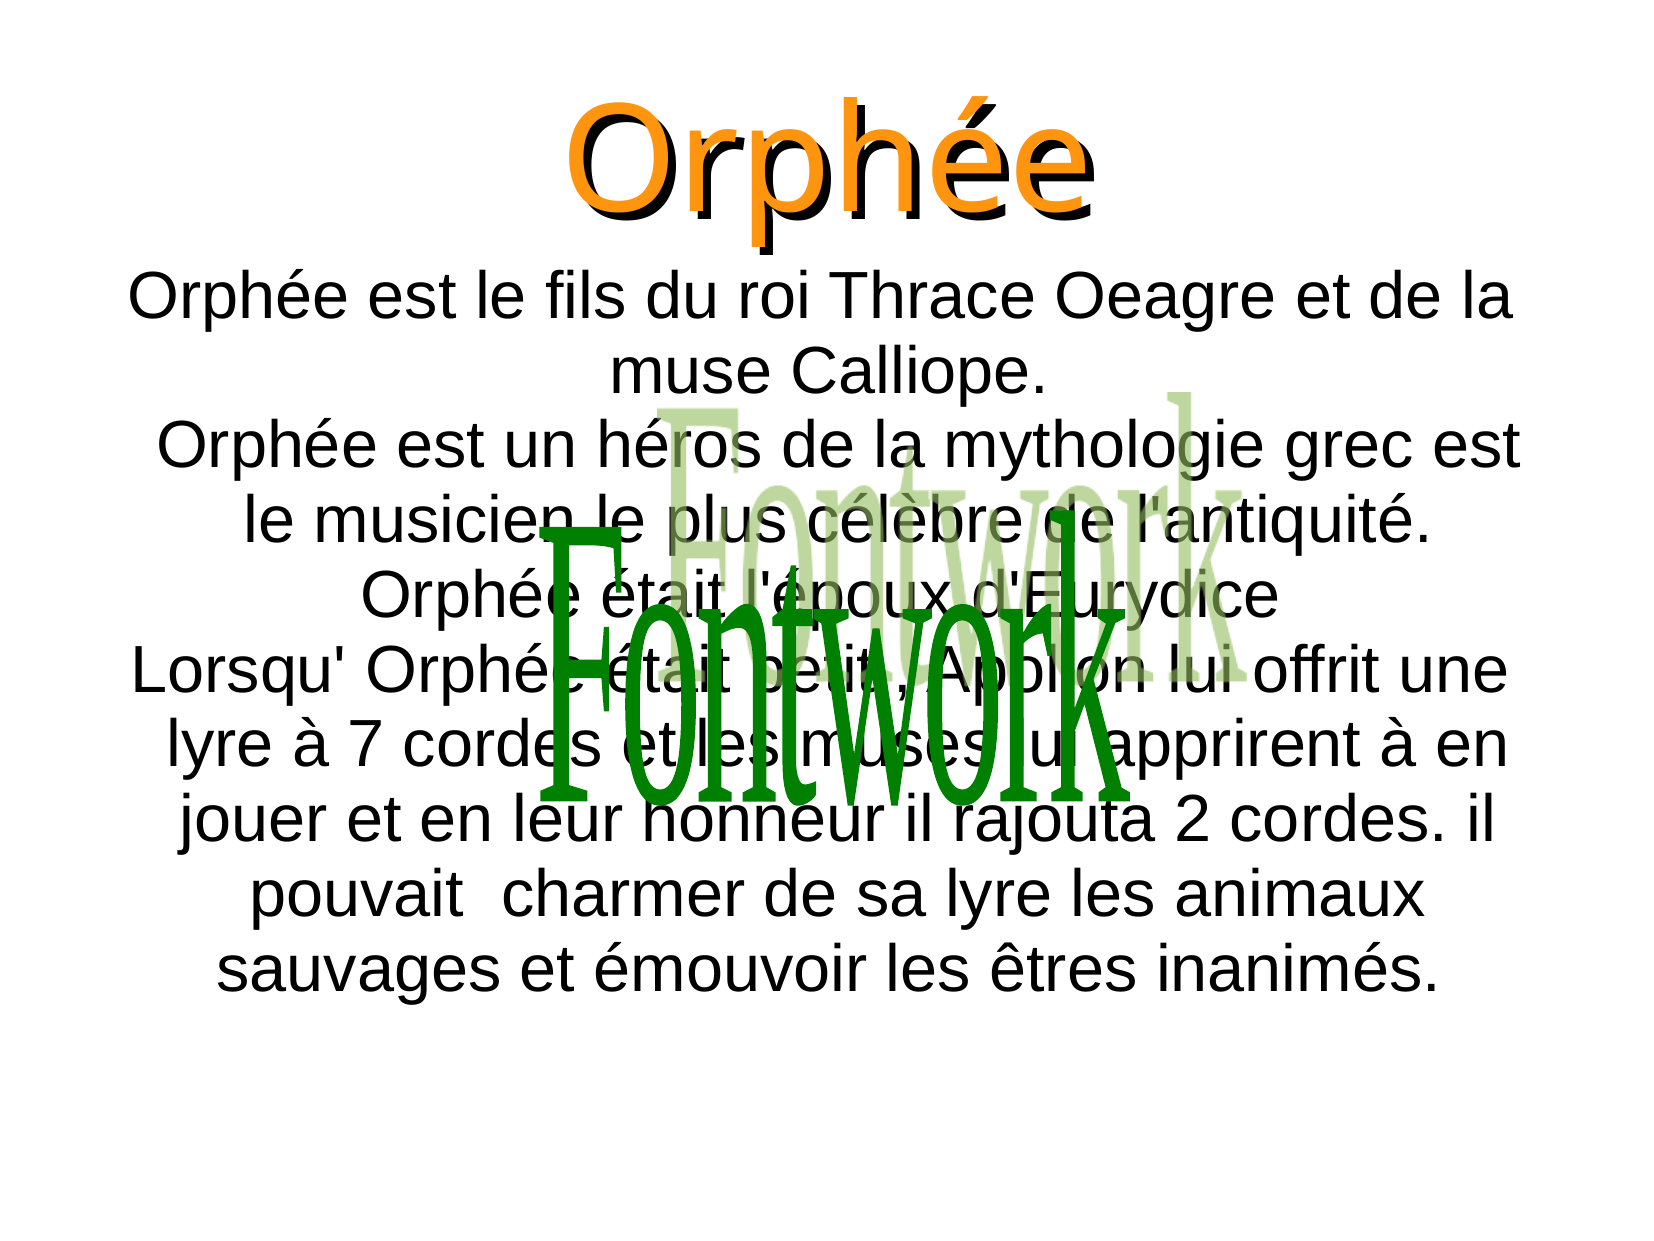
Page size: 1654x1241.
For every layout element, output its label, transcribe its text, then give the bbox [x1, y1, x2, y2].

text_box Fontwork [625, 604, 696, 806]
text_box Fontwork [772, 565, 932, 806]
text_box Fontwork [1000, 603, 1052, 802]
text_box Fontwork [927, 604, 999, 806]
text_box Fontwork [1049, 510, 1130, 802]
text_box Fontwork [539, 526, 622, 802]
title Orphée [82, 49, 1571, 257]
subtitle Orphée est le fils du roi Thrace Oeagre et de la muse Calliope. Orphée est un héros de la mythologie grec est le musicien le plus célèbre de l'antiquité. Orphée était l'époux d'Eurydice Lorsqu' Orphée était petit , Apollon lui offrit une lyre à 7 cordes et les muses lui apprirent à en jouer et en leur honneur il rajouta 2 cordes. il pouvait charmer de sa lyre les animaux sauvages et émouvoir les êtres inanimés. [59, 229, 1548, 1034]
text_box Fontwork [698, 603, 776, 802]
